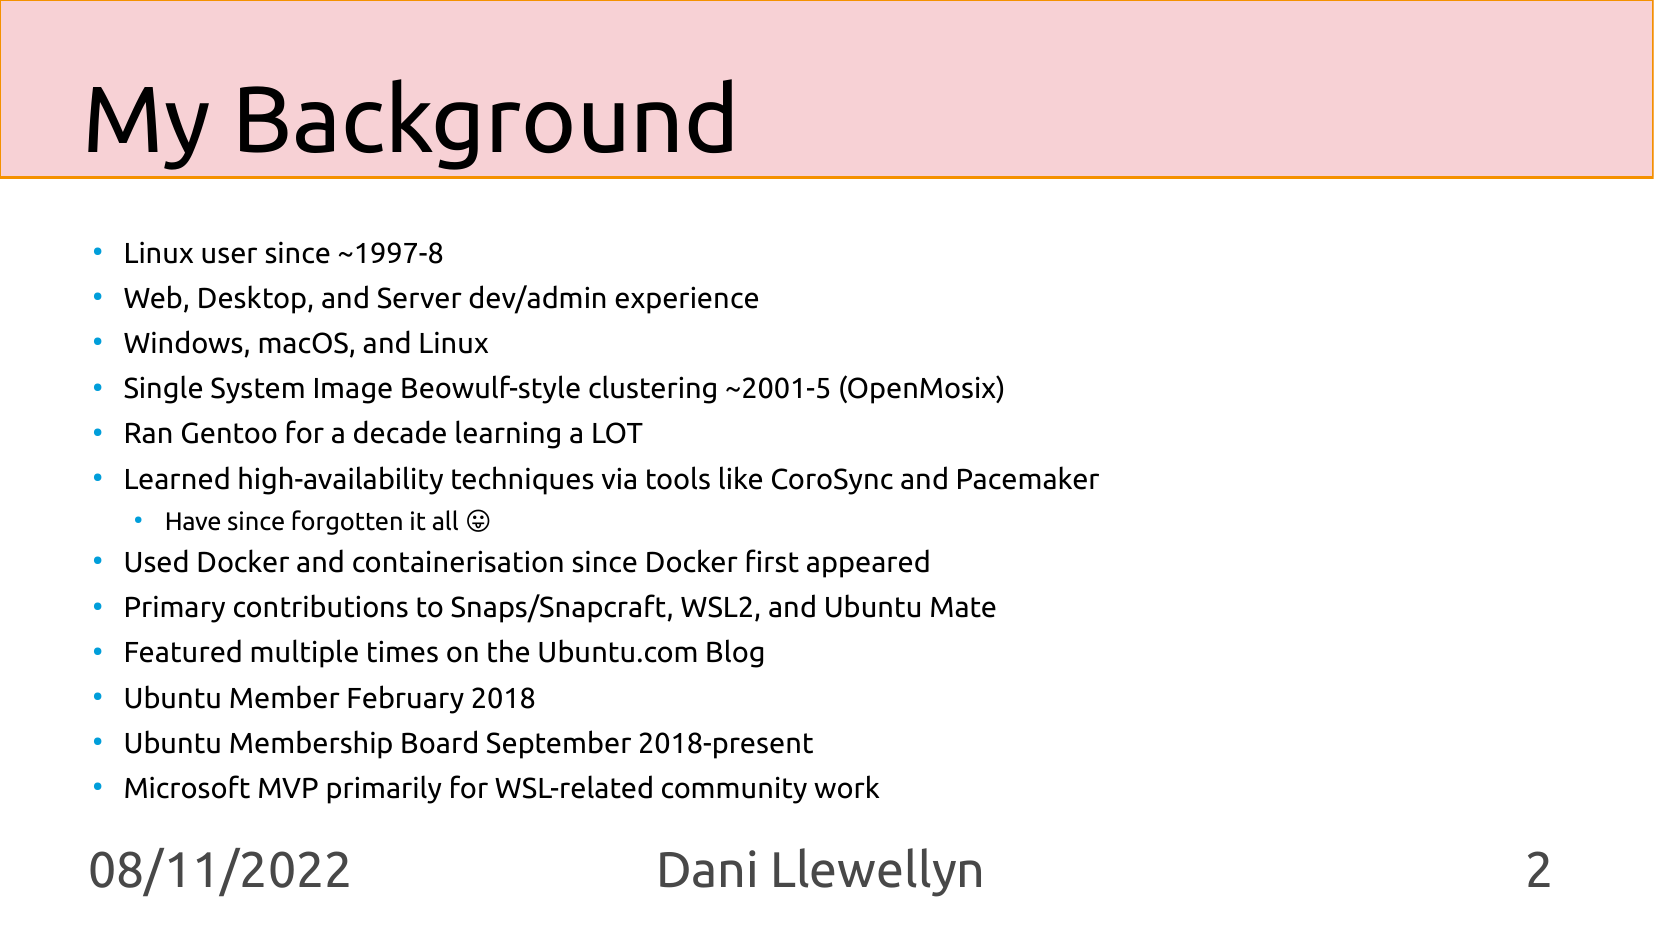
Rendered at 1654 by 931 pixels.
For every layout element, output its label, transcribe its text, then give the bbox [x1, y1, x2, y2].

list Linux user since ~1997-8 Web, Desktop, and Server dev/admin experience Windows, macOS, and Linux Single System Image Beowulf-style clustering ~2001-5 (OpenMosix) Ran Gentoo for a decade learning a LOT Learned high-availability techniques via tools like CoroSync and Pacemaker Have since forgotten it all 😛 Used Docker and containerisation since Docker first appeared Primary contributions to Snaps/Snapcraft, WSL2, and Ubuntu Mate Featured multiple times on the Ubuntu.com Blog Ubuntu Member February 2018 Ubuntu Membership Board September 2018-present Microsoft MVP primarily for WSL-related community work [82, 236, 1563, 811]
title My Background [82, 14, 1571, 171]
